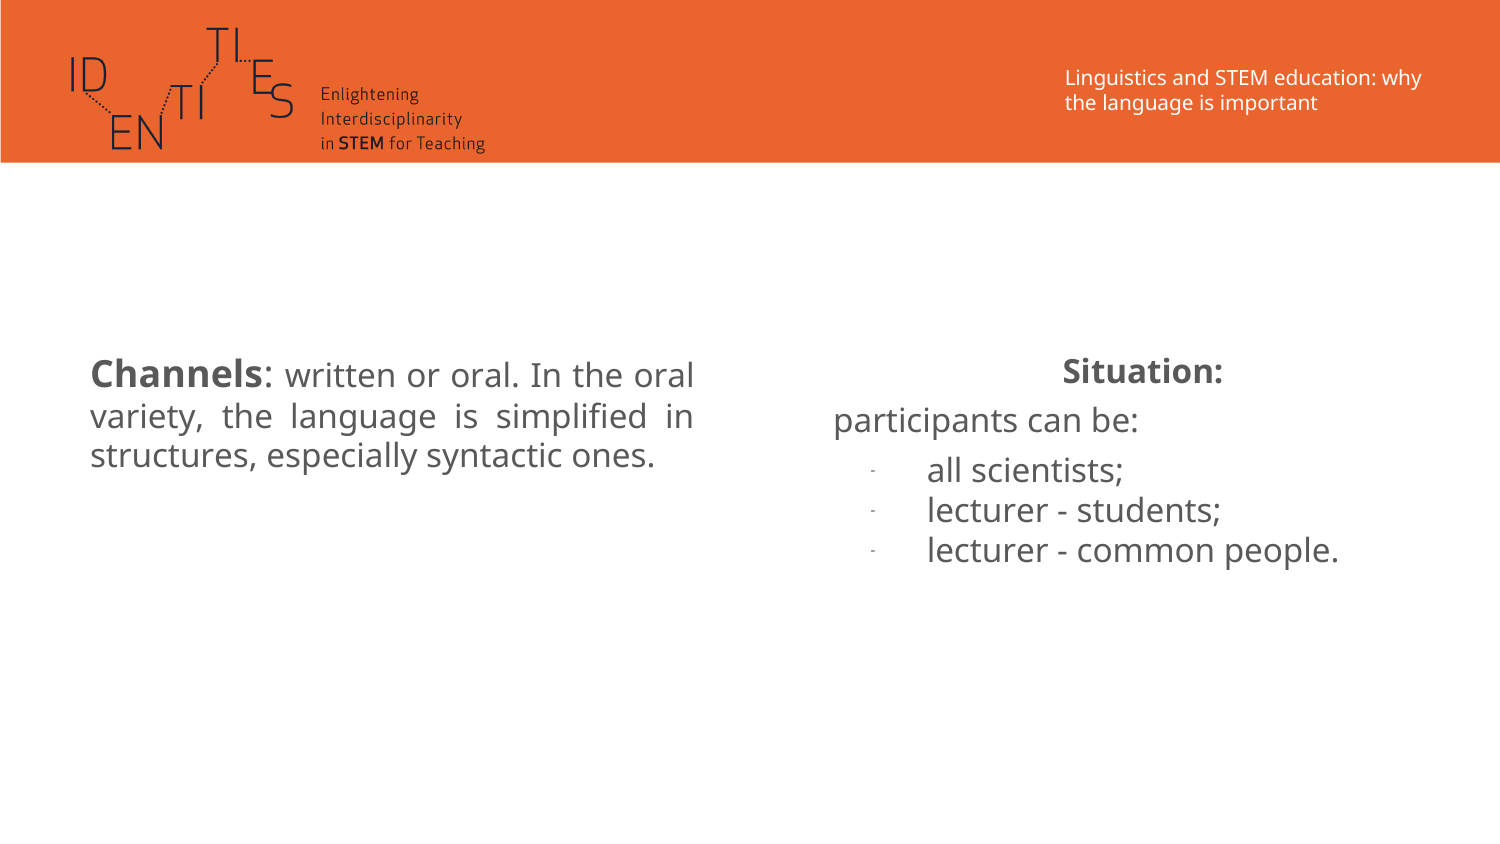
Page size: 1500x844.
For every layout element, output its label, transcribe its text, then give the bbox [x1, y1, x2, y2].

picture [71, 24, 485, 157]
text_box [0, 0, 1500, 163]
list Situation: participants can be: all scientists; lecturer - students; lecturer - common people. [818, 342, 1482, 628]
text_box Linguistics and STEM education: why the language is important [1049, 57, 1472, 164]
list Channels: written or oral. In the oral variety, the language is simplified in structures, especially syntactic ones. [75, 342, 738, 537]
